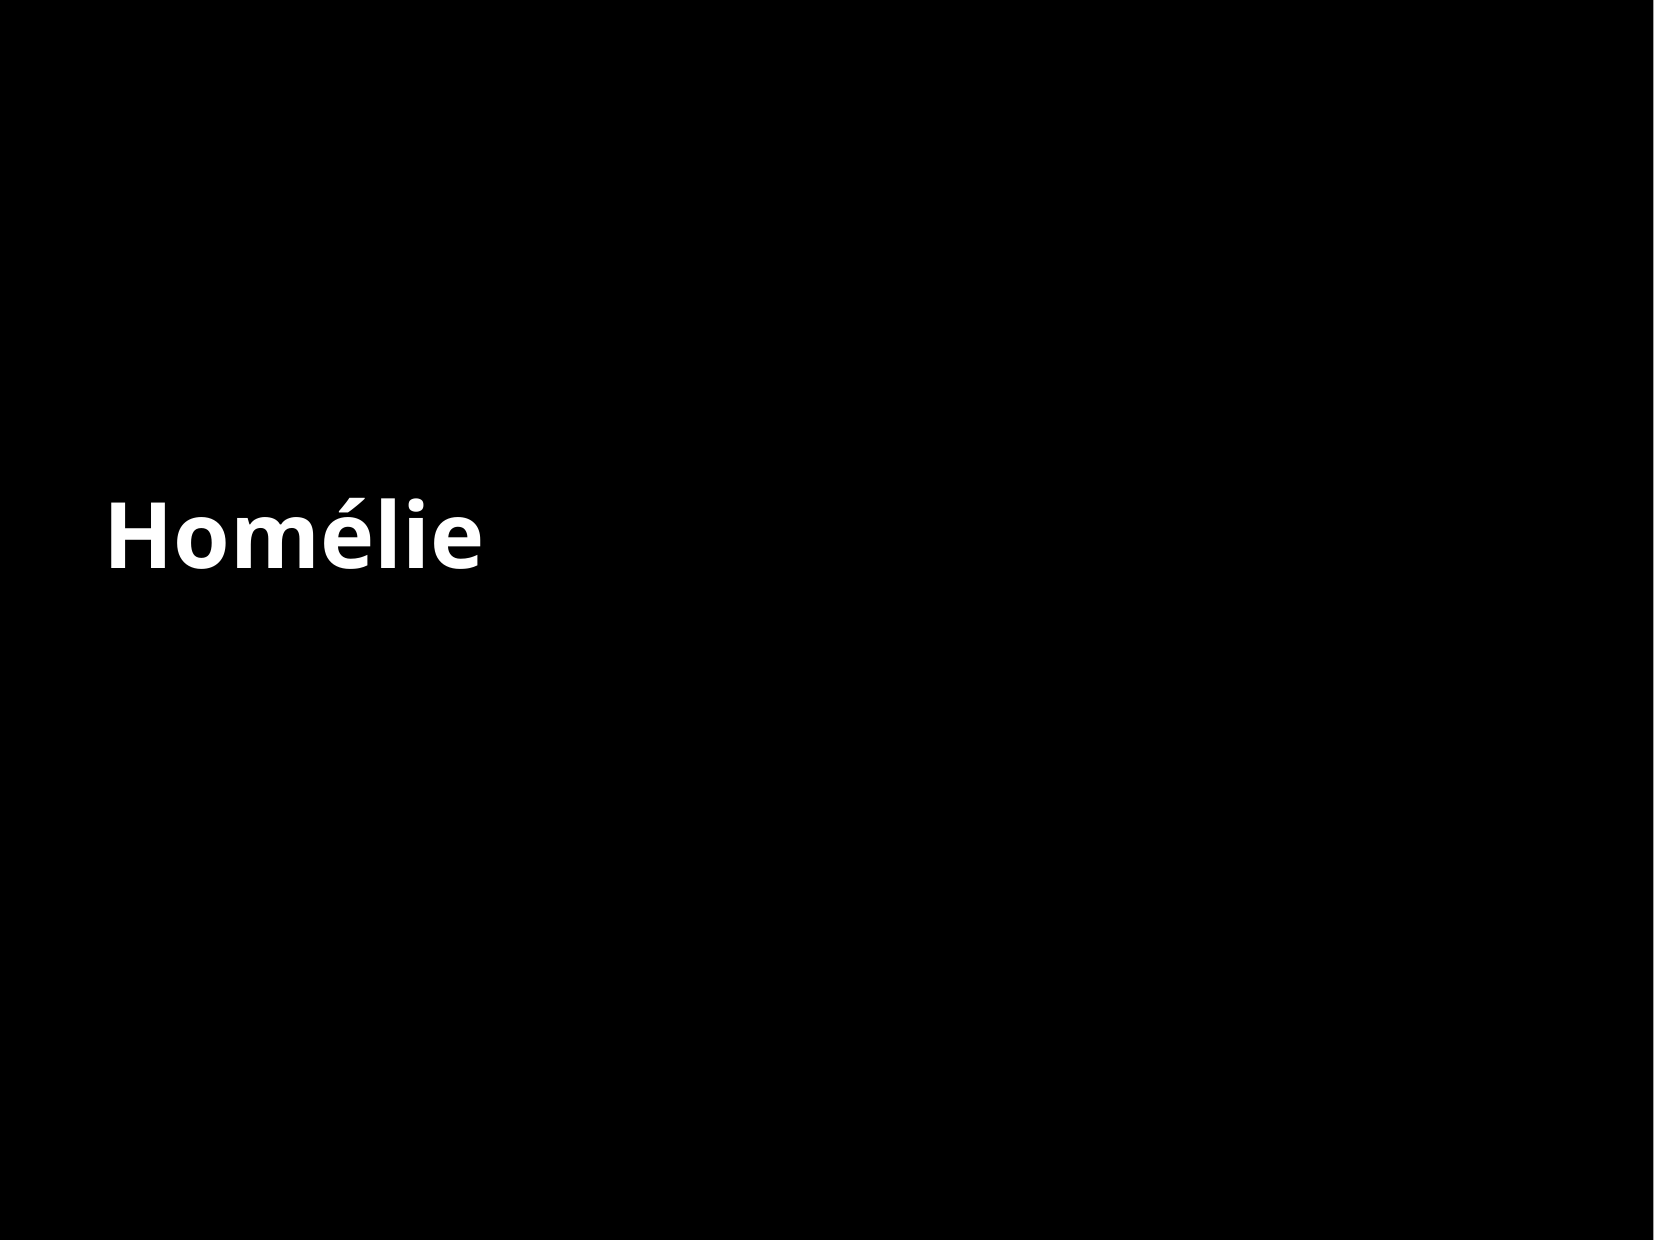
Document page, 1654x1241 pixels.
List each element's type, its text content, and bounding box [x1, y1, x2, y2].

text_box Homélie [88, 88, 1507, 975]
